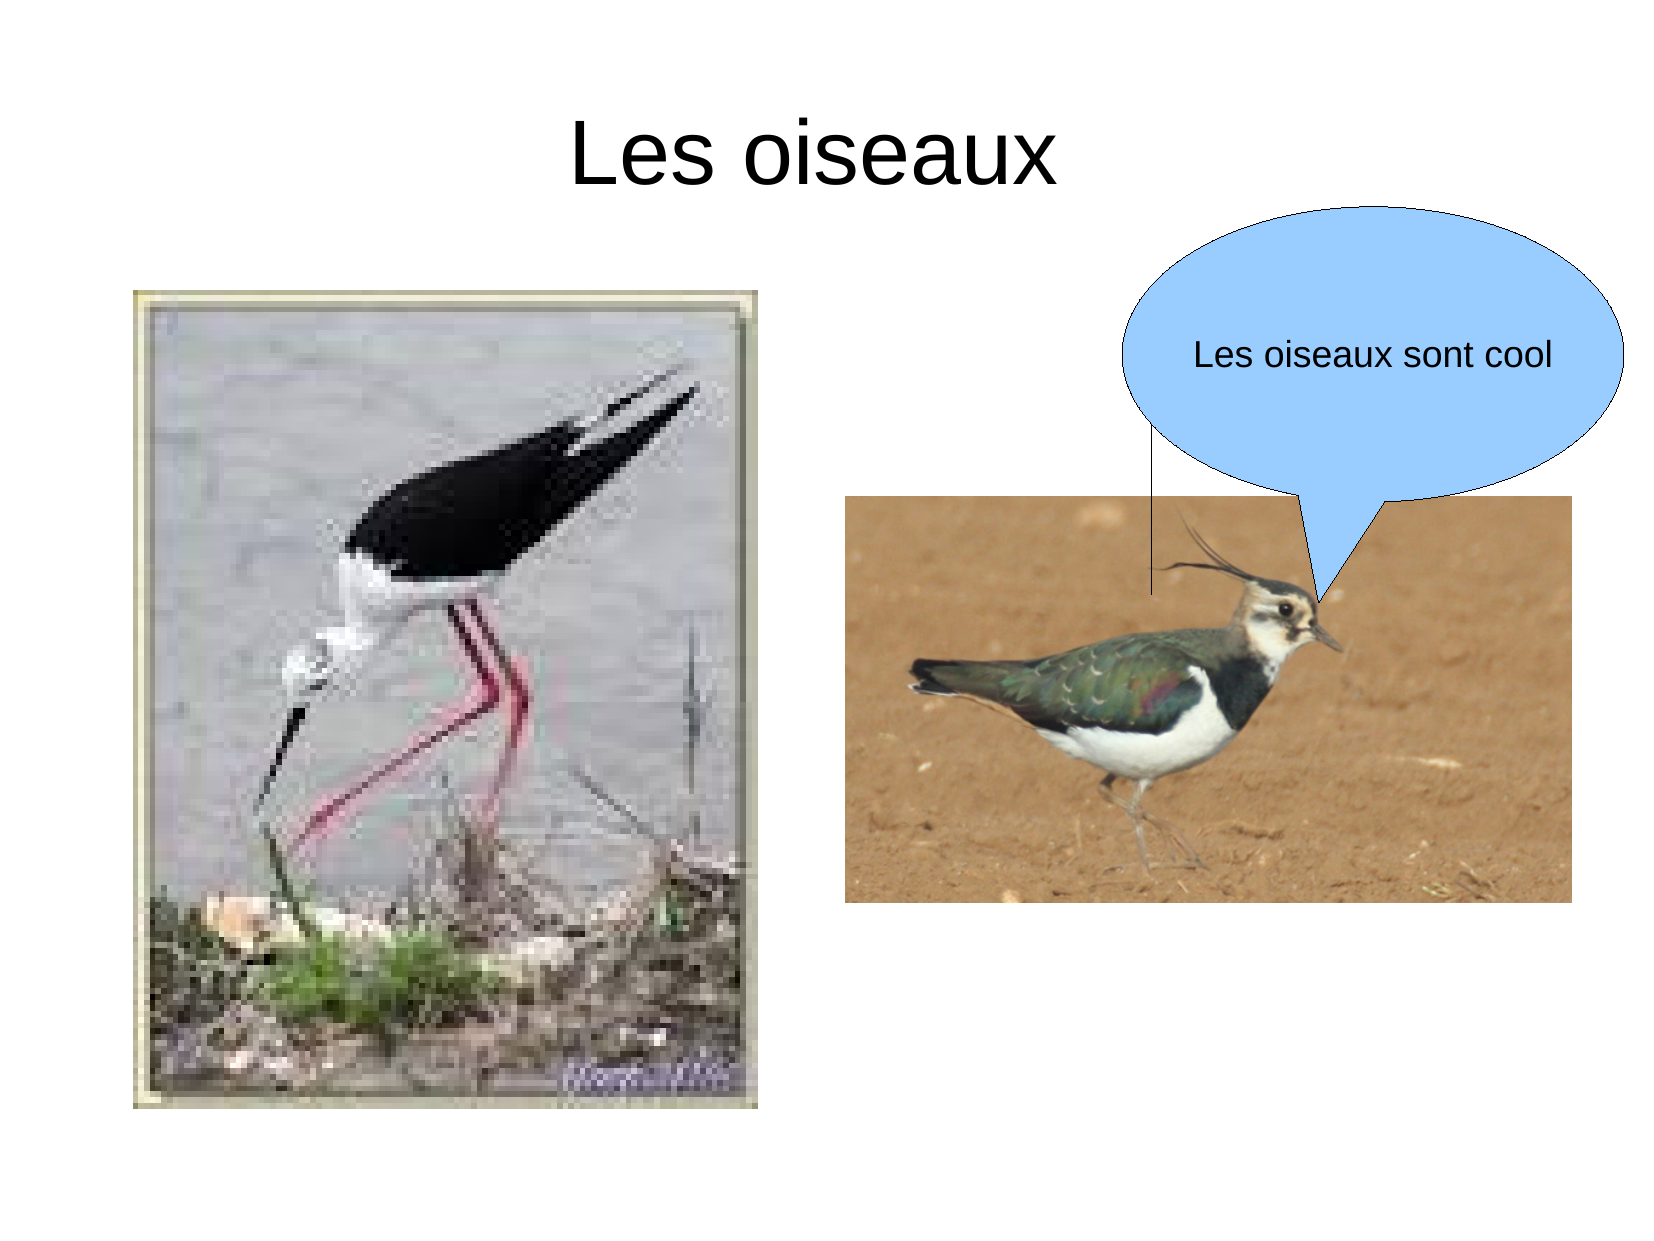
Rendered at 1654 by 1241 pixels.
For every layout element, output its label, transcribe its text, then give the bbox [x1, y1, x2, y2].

picture [845, 496, 1572, 903]
text_box Les oiseaux sont cool [1122, 206, 1624, 603]
title Les oiseaux [82, 49, 1571, 257]
picture [133, 290, 758, 1109]
